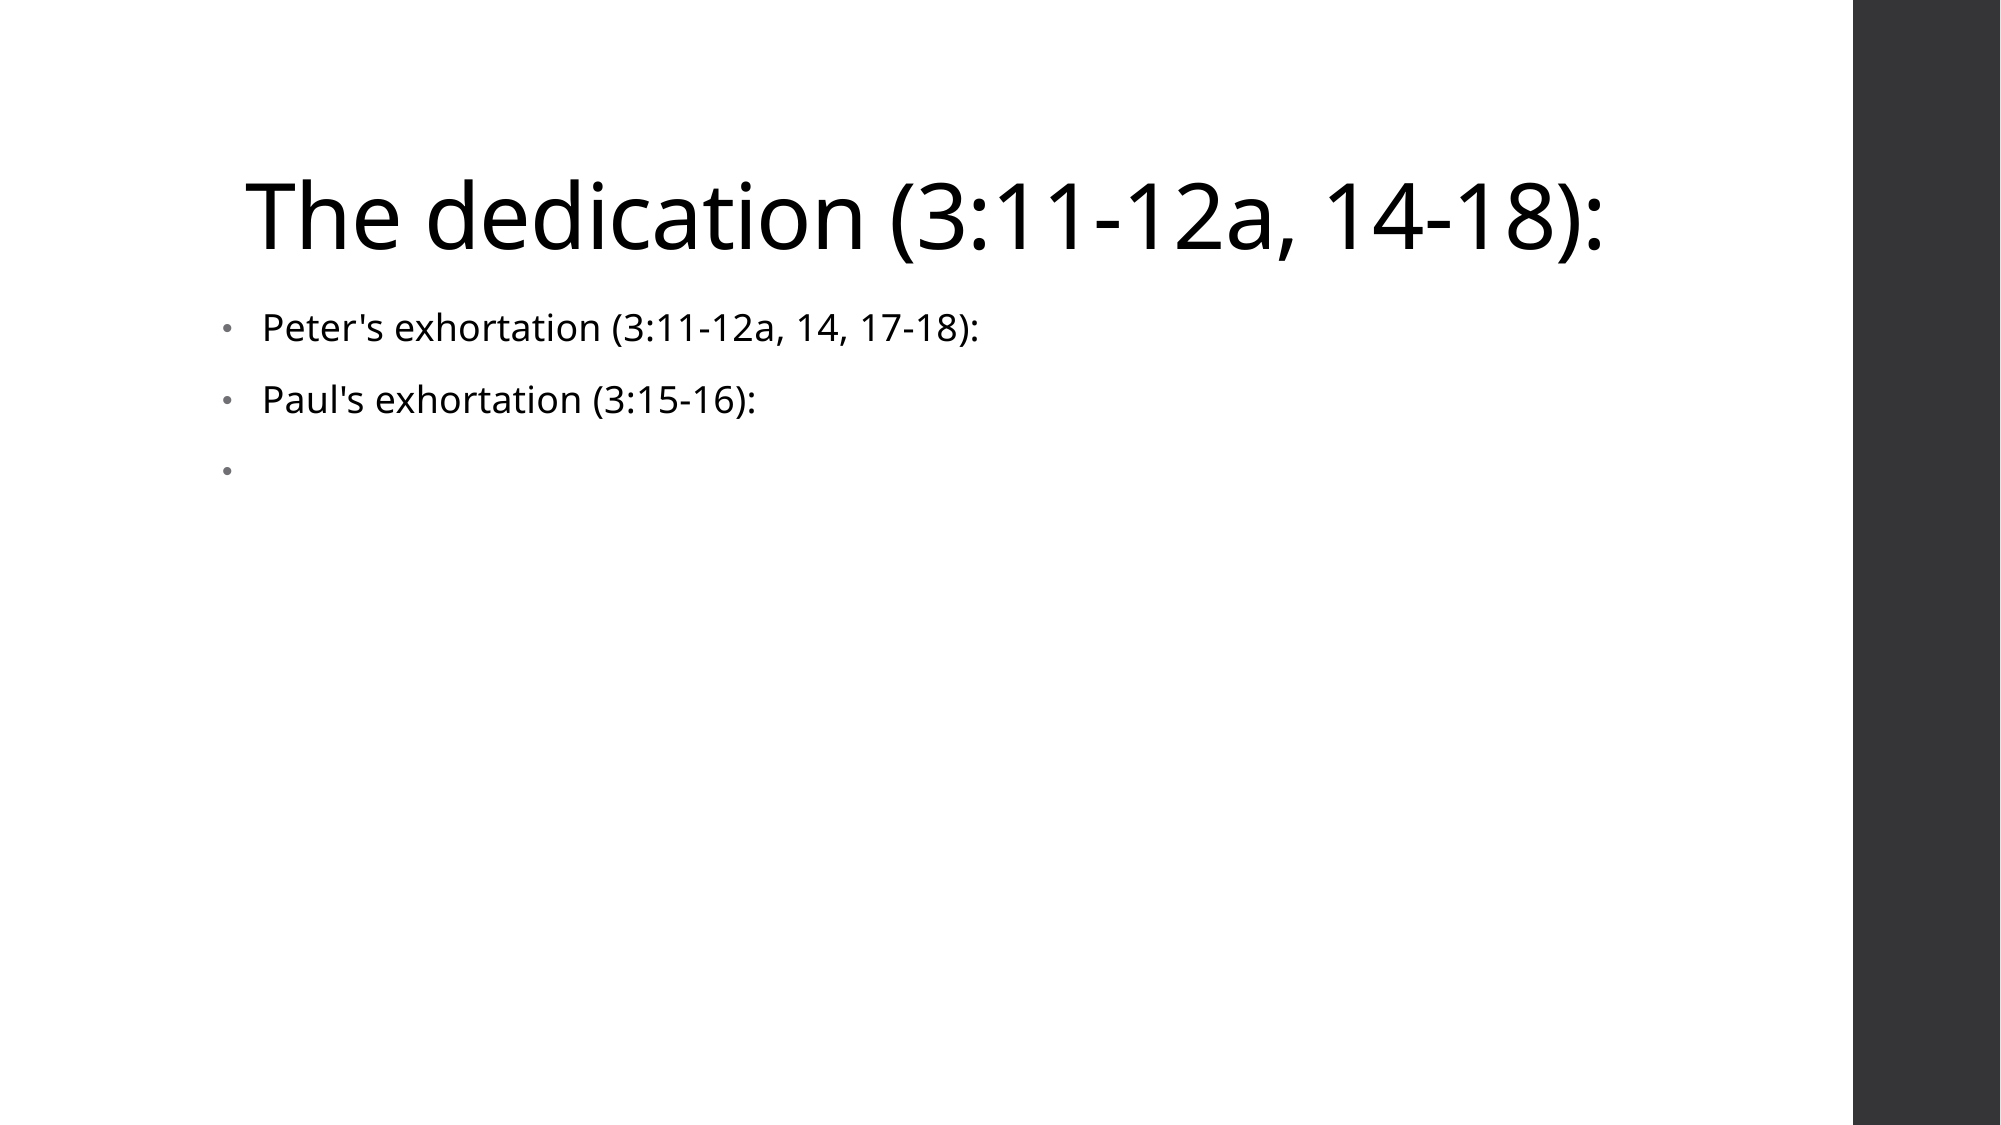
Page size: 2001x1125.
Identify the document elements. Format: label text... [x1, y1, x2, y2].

list Peter's exhortation (3:11-12a, 14, 17-18): Paul's exhortation (3:15-16): [206, 299, 1617, 1014]
title The dedication (3:11-12a, 14-18): [206, 60, 1797, 278]
